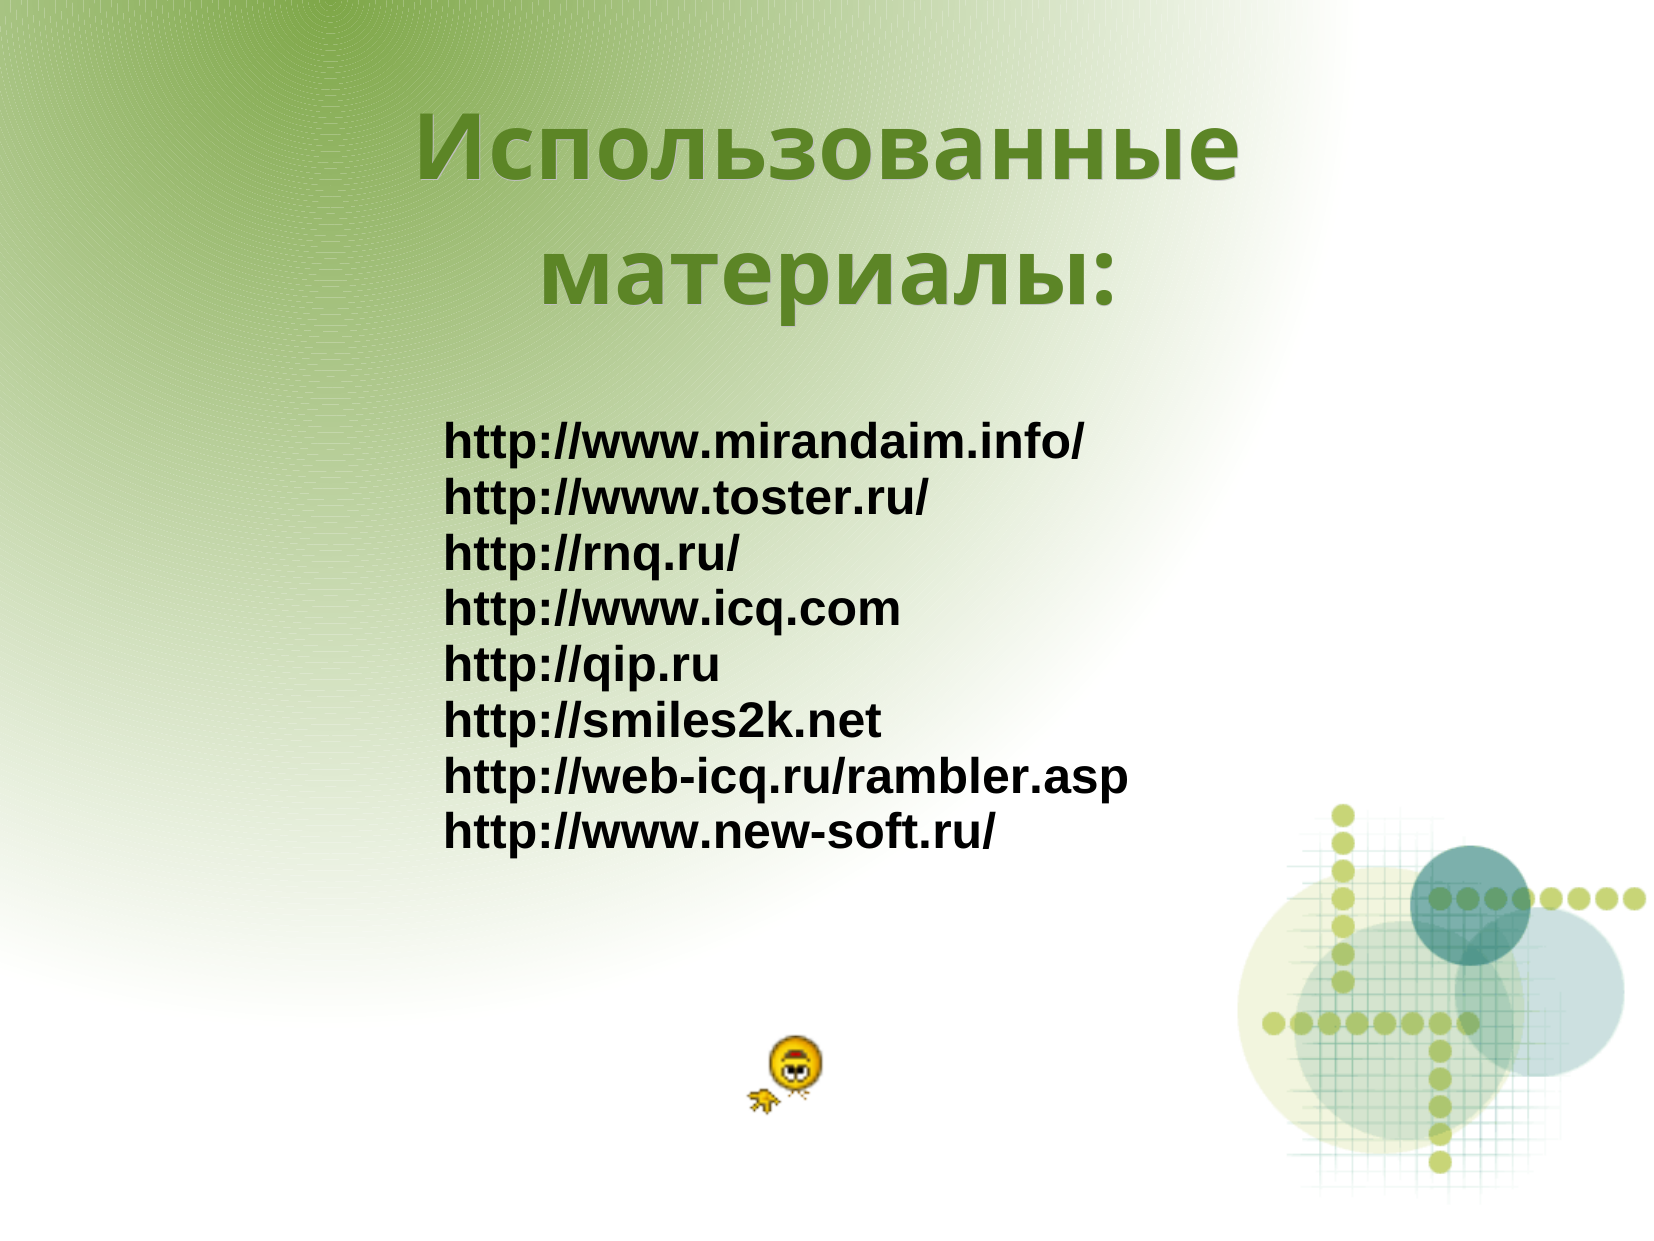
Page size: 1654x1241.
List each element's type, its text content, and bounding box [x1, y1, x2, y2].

title Использованные материалы: [121, 102, 1534, 311]
picture [1224, 792, 1654, 1211]
text_box http://www.mirandaim.info/ http://www.toster.ru/ http://rnq.ru/ http://www.icq.com http://qip.ru http://smiles2k.net http://web-icq.ru/rambler.asp http://www.new-soft.ru/ [442, 413, 1506, 1077]
picture [738, 1033, 827, 1123]
